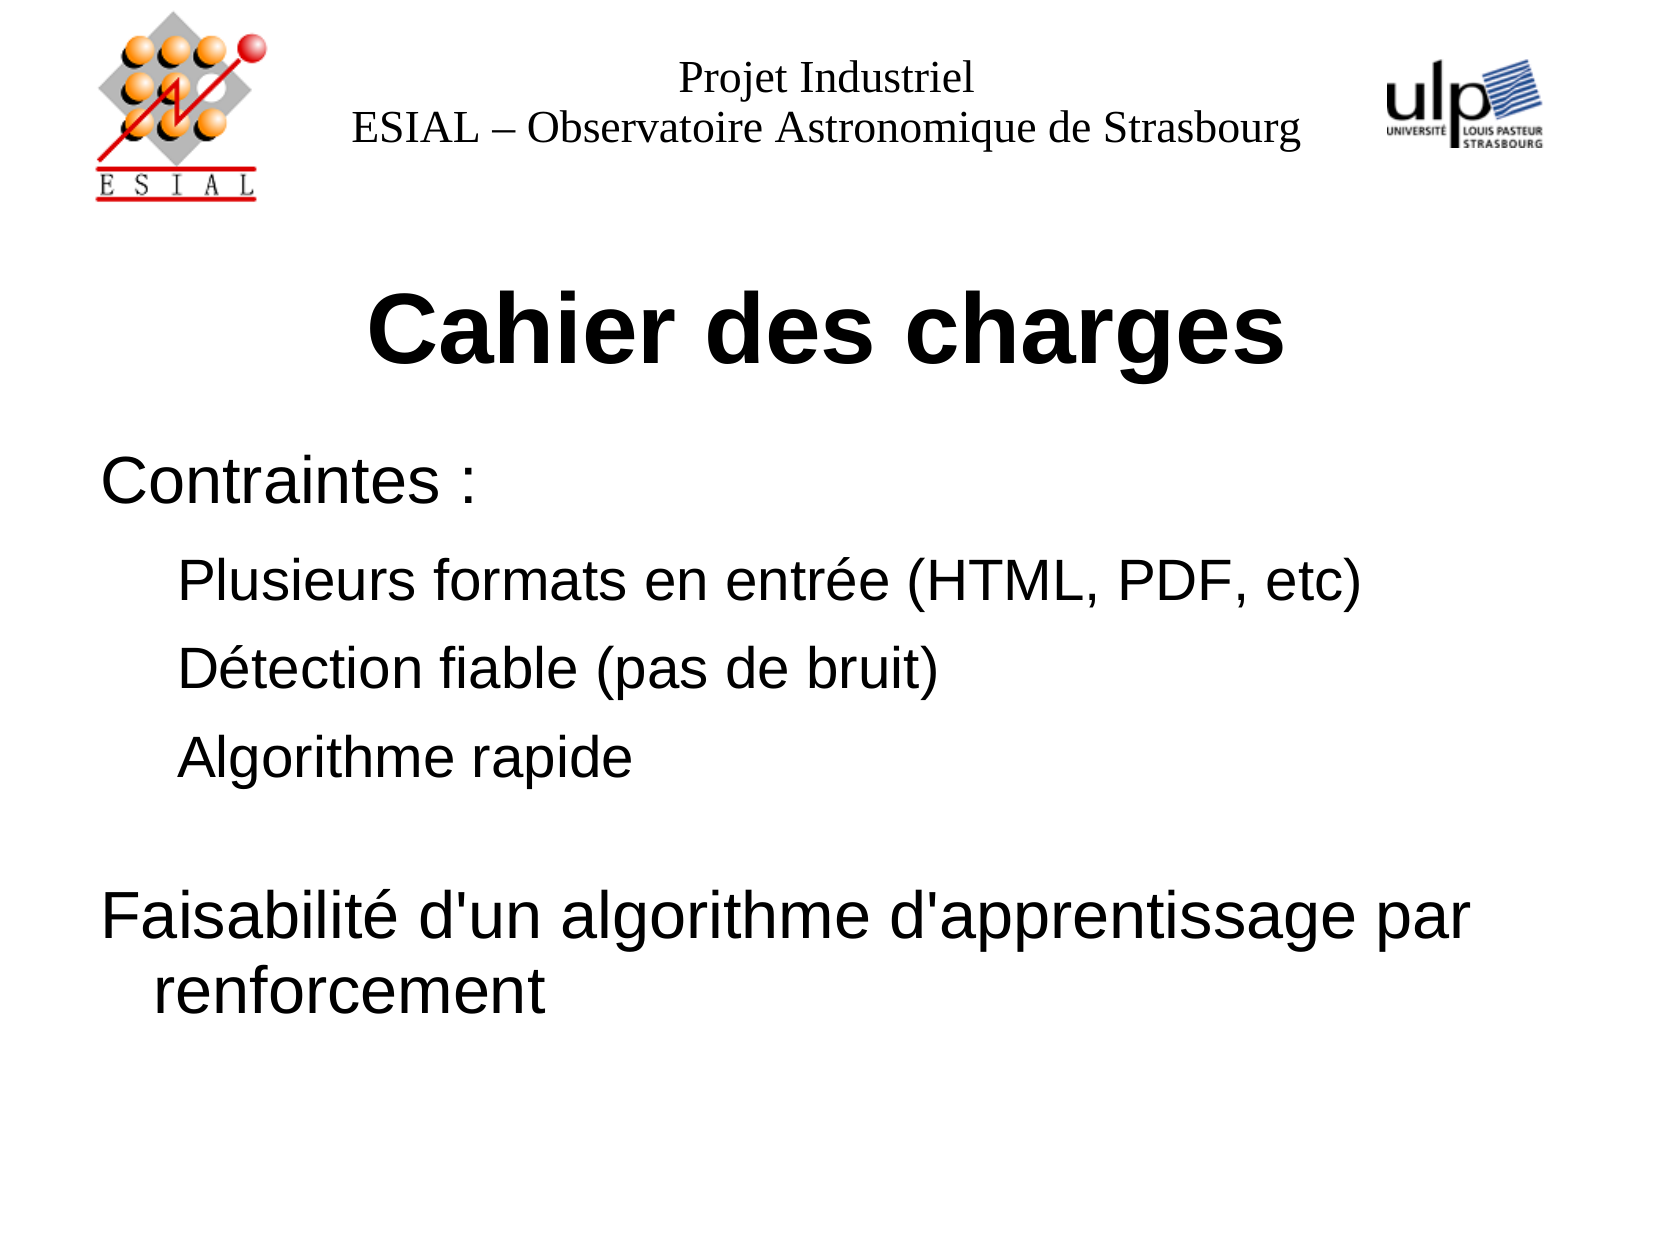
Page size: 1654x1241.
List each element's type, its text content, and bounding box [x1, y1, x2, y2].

title Projet Industriel ESIAL – Observatoire Astronomique de Strasbourg [82, 49, 1571, 257]
picture [88, 6, 273, 49]
list Contraintes : Plusieurs formats en entrée (HTML, PDF, etc) Détection fiable (pas de bruit) Algorithme rapide Faisabilité d'un algorithme d'apprentissage par renforcement [82, 442, 1571, 1094]
text_box Cahier des charges [265, 265, 1388, 414]
